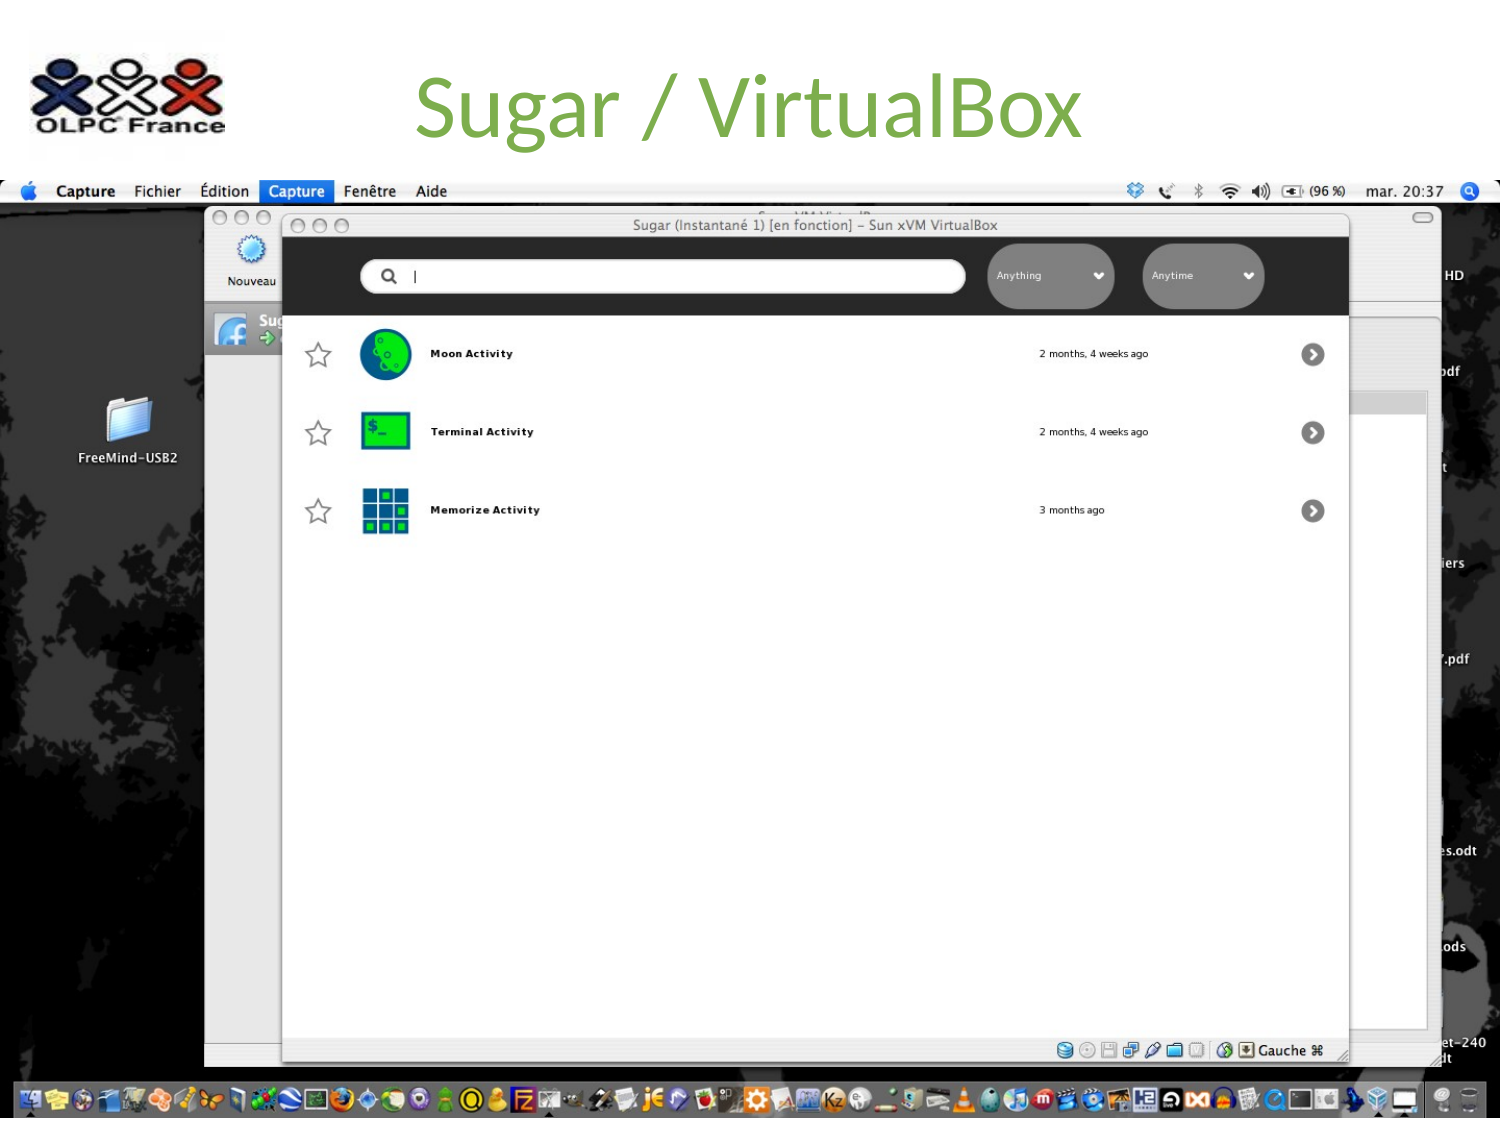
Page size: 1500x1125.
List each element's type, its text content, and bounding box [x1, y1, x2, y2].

picture [0, 180, 1500, 1118]
title Sugar / VirtualBox [74, 7, 1425, 223]
picture [29, 30, 74, 161]
